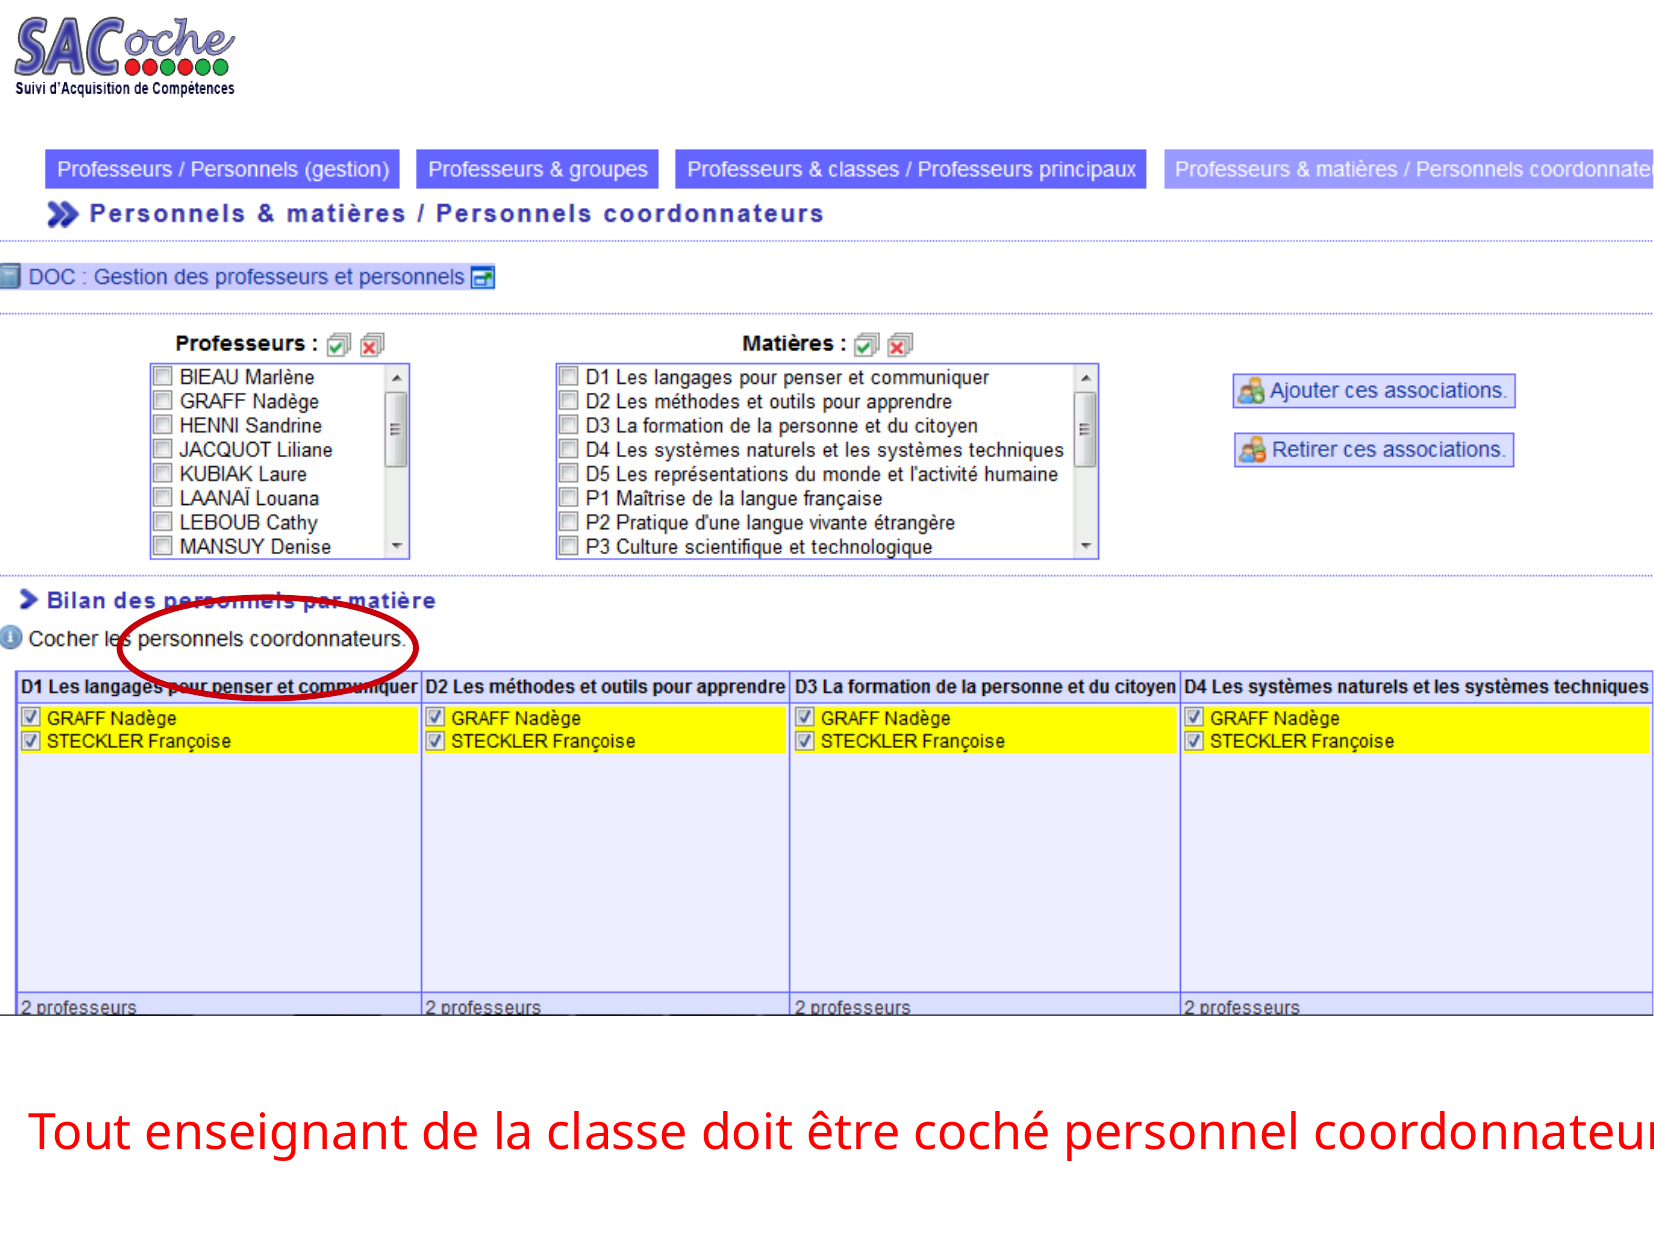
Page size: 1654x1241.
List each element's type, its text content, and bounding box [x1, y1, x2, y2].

text_box Tout enseignant de la classe doit être coché personnel coordonnateur [13, 1089, 1654, 1174]
picture [0, 142, 1654, 1016]
picture [10, 13, 239, 99]
